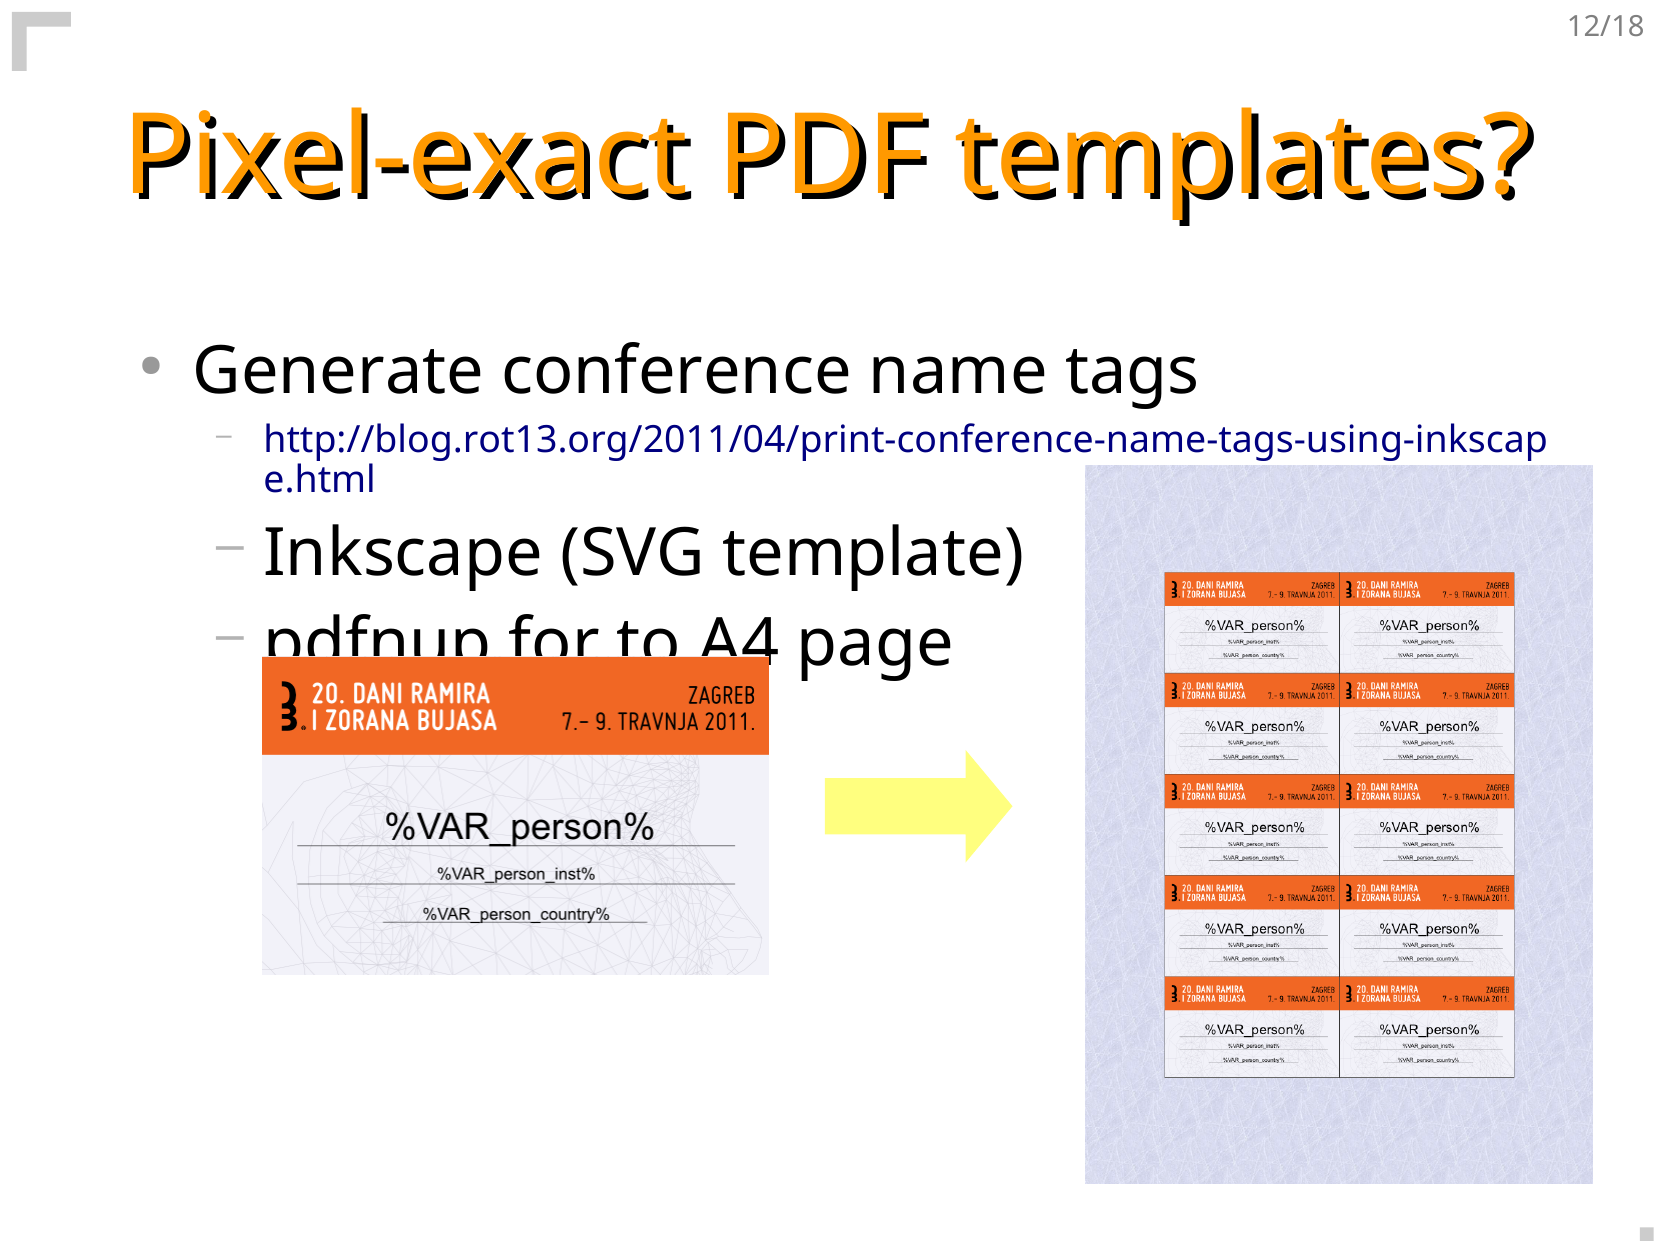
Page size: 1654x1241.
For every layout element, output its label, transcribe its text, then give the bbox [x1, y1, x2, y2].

picture [1085, 465, 1593, 1184]
list Generate conference name tags http://blog.rot13.org/2011/04/print-conference-name-tags-using-inkscape.html Inkscape (SVG template) pdfnup for to A4 page [121, 322, 1561, 1132]
picture [262, 656, 769, 976]
title Pixel-exact PDF templates? [121, 46, 1534, 254]
text_box [824, 749, 1013, 863]
